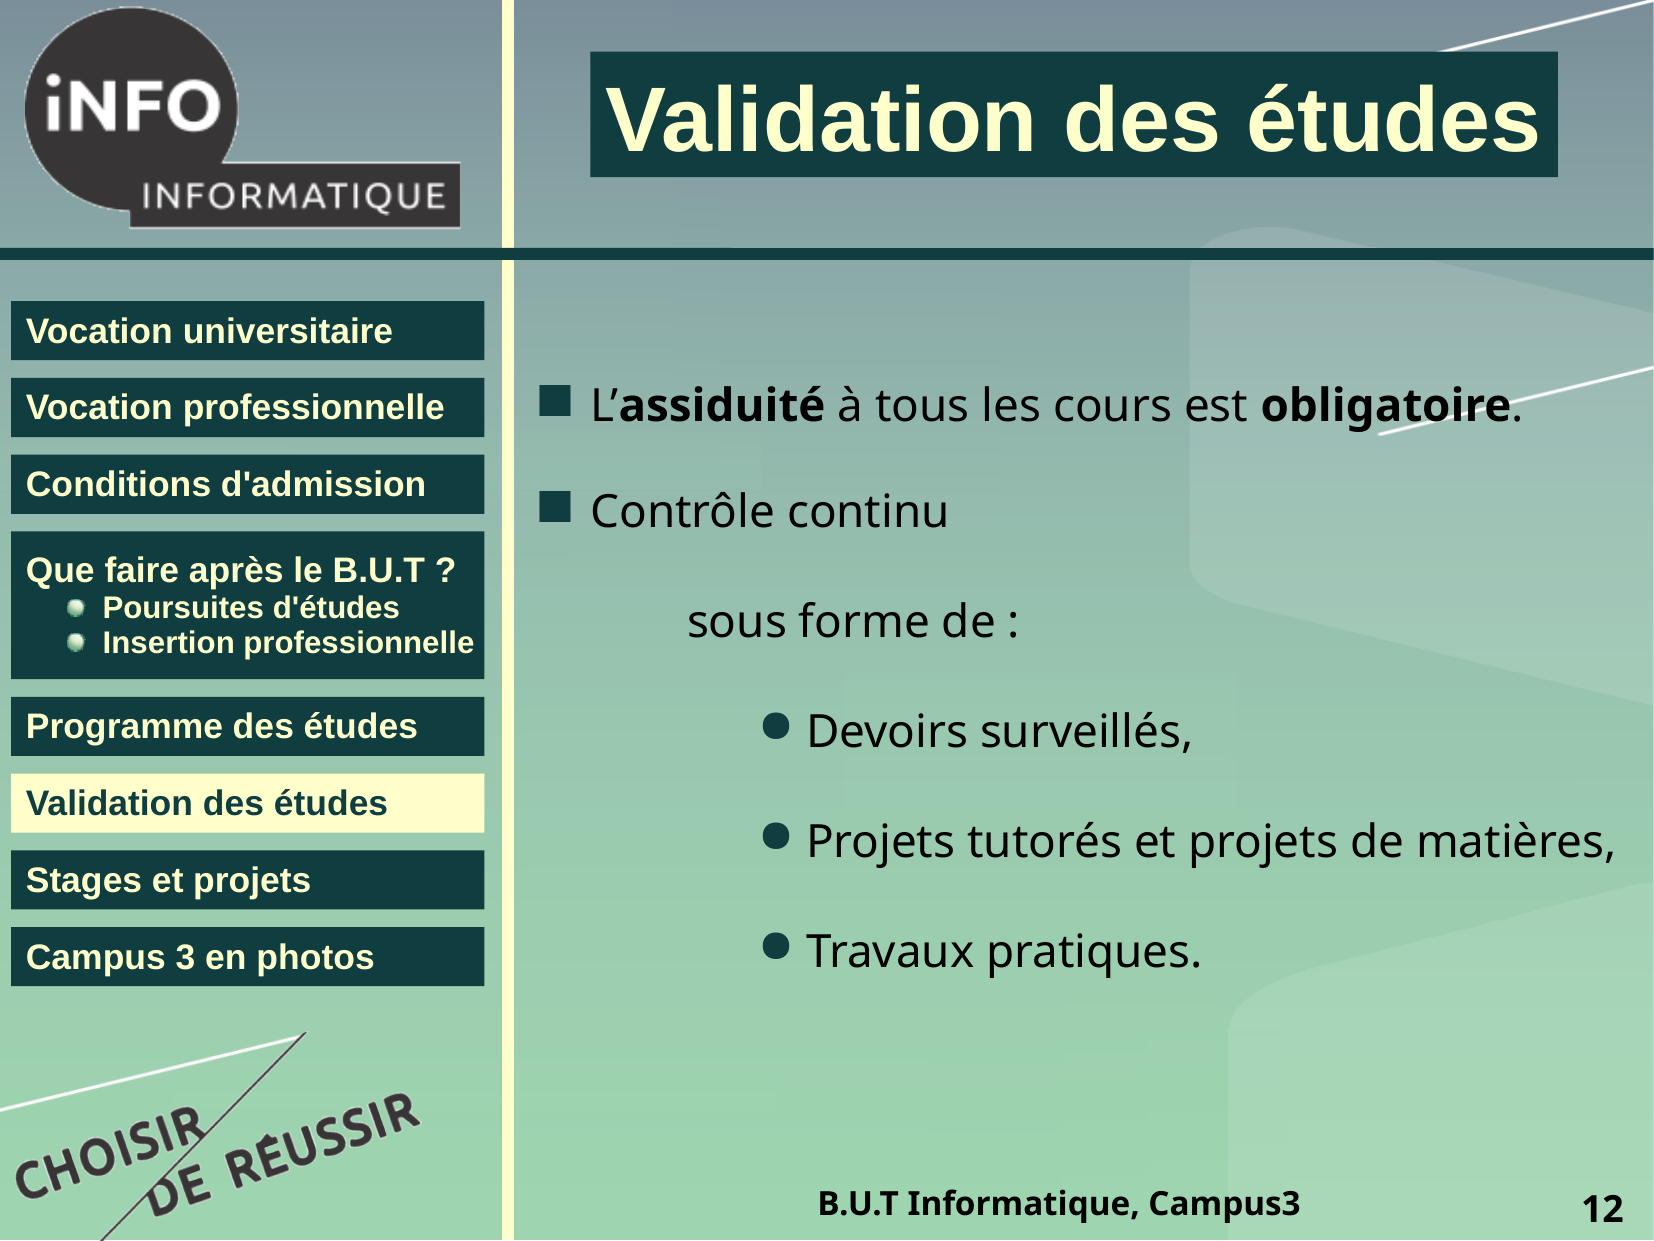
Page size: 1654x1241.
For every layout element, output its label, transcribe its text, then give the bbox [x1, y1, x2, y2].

picture [0, 260, 502, 1241]
text_box Vocation professionnelle [11, 377, 485, 438]
text_box Validation des études [11, 773, 485, 833]
picture [514, 0, 1654, 248]
text_box Vocation universitaire [11, 301, 485, 361]
text_box L’assiduité à tous les cours est obligatoire. Contrôle continu sous forme de : Devoirs surveillés, Projets tutorés et projets de matières, Travaux pratiques. [524, 367, 1633, 985]
picture [0, 0, 502, 247]
text_box Campus 3 en photos [11, 927, 485, 987]
text_box Programme des études [11, 696, 485, 756]
text_box Stages et projets [11, 850, 485, 910]
text_box Conditions d'admission [11, 454, 485, 514]
text_box Validation des études [590, 51, 1558, 178]
text_box Que faire après le B.U.T ? Poursuites d'études Insertion professionnelle [11, 531, 485, 680]
picture [514, 260, 1654, 1240]
